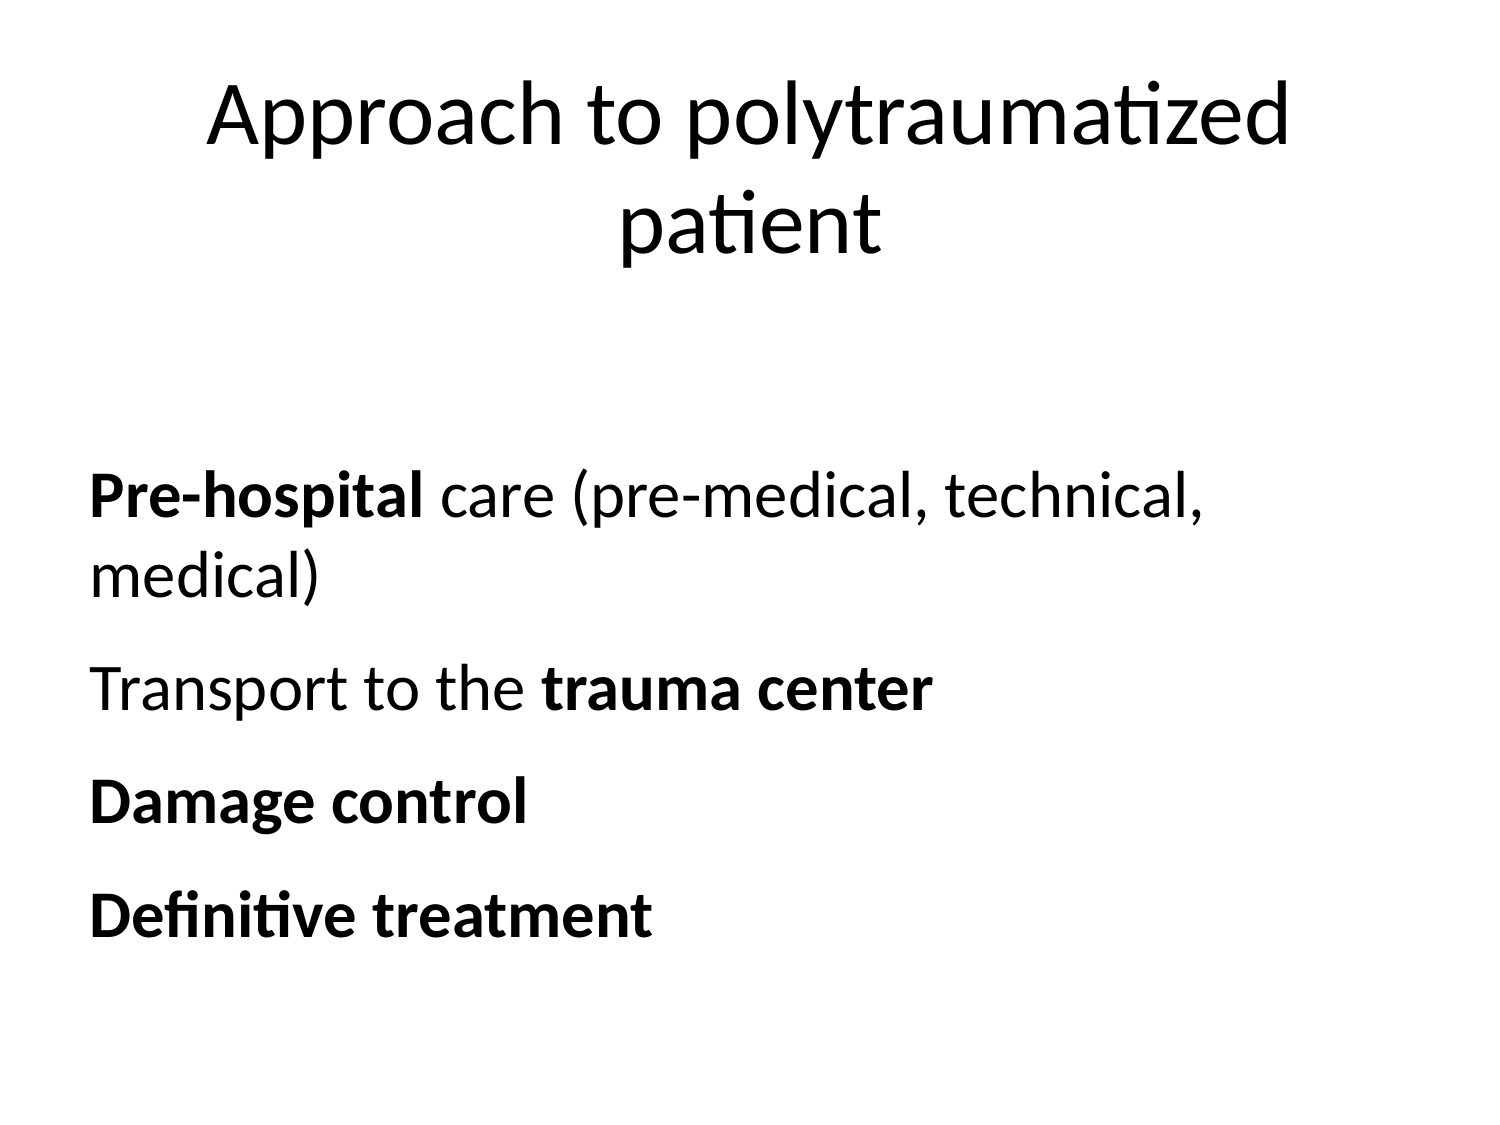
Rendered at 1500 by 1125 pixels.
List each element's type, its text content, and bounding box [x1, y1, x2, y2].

list Pre-hospital care (pre-medical, technical, medical) Transport to the trauma center Damage control Definitive treatment [75, 443, 1425, 1005]
title Approach to polytraumatized patient [75, 45, 1425, 233]
